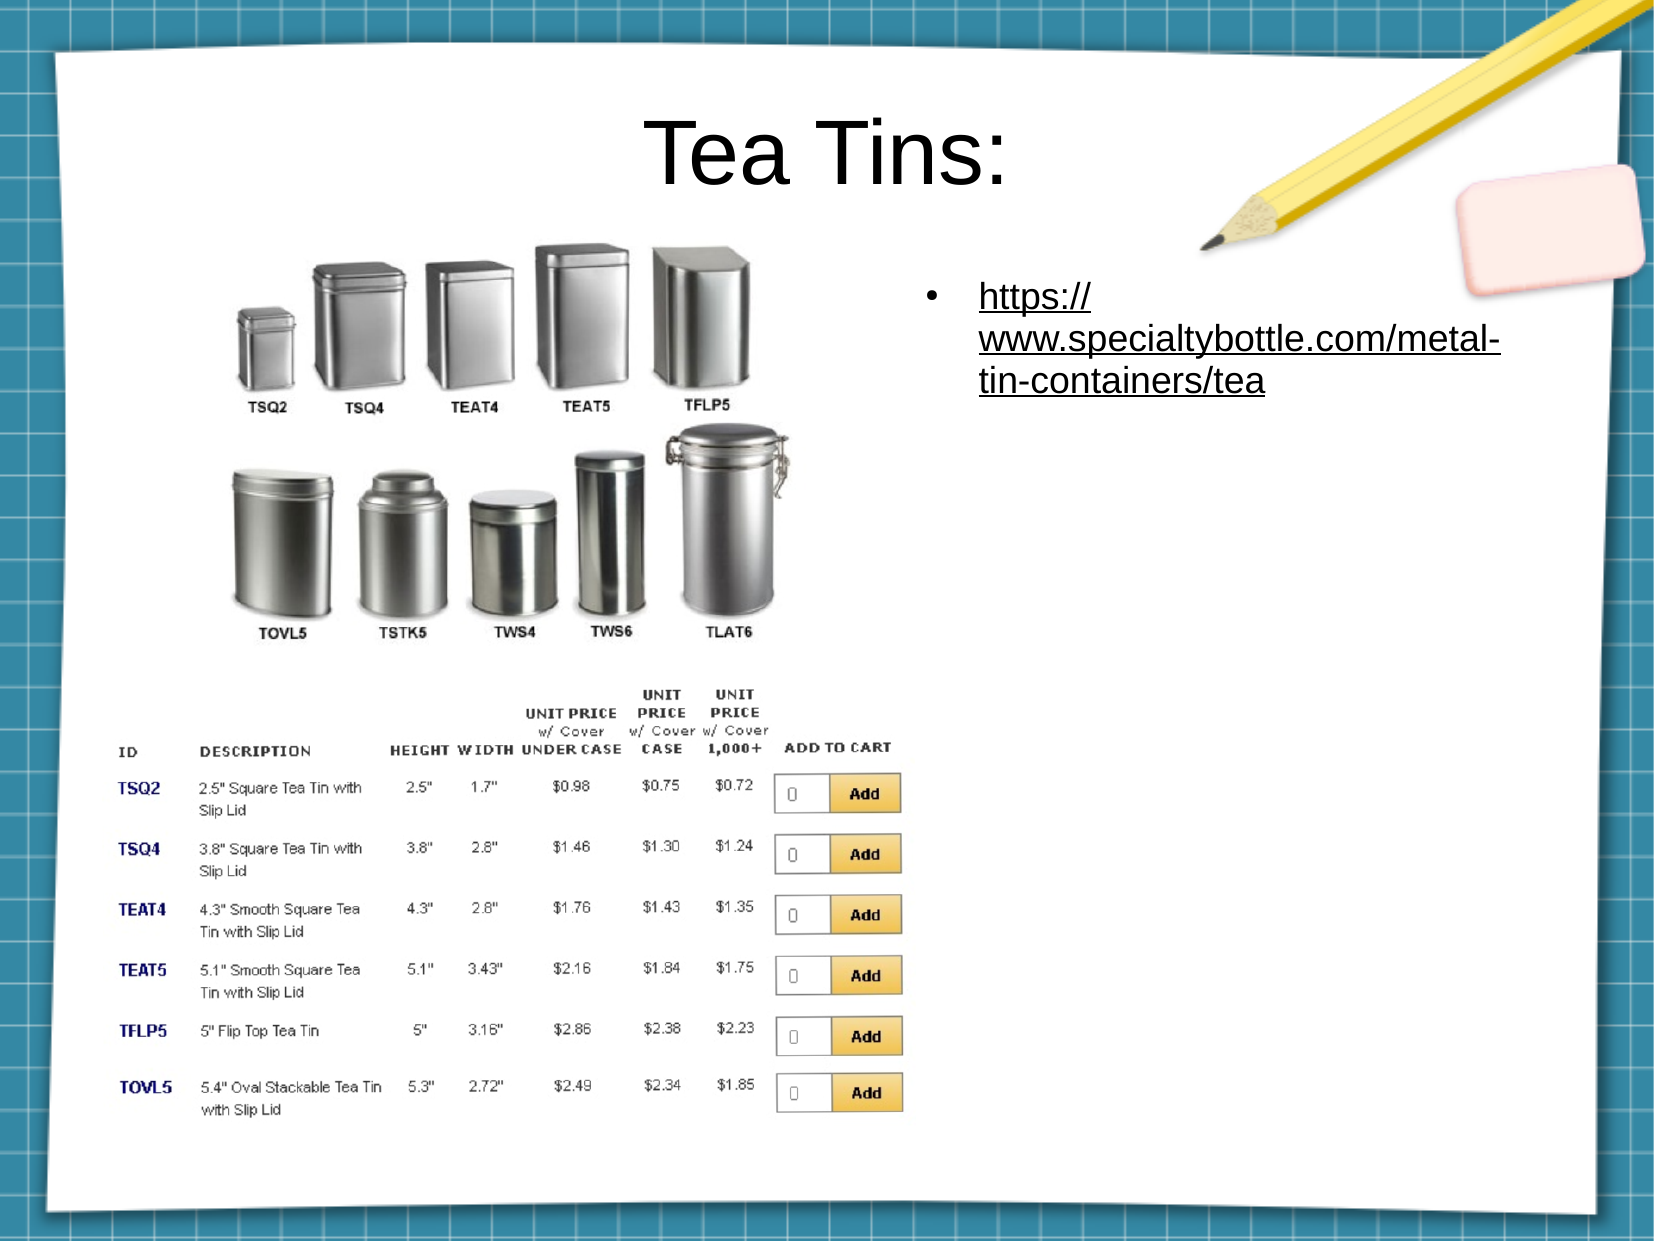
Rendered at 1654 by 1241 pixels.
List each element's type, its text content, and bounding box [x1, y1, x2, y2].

title Tea Tins: [82, 49, 1571, 257]
list https://www.specialtybottle.com/metal-tin-containers/tea [911, 275, 1531, 451]
picture [0, 0, 1654, 1241]
